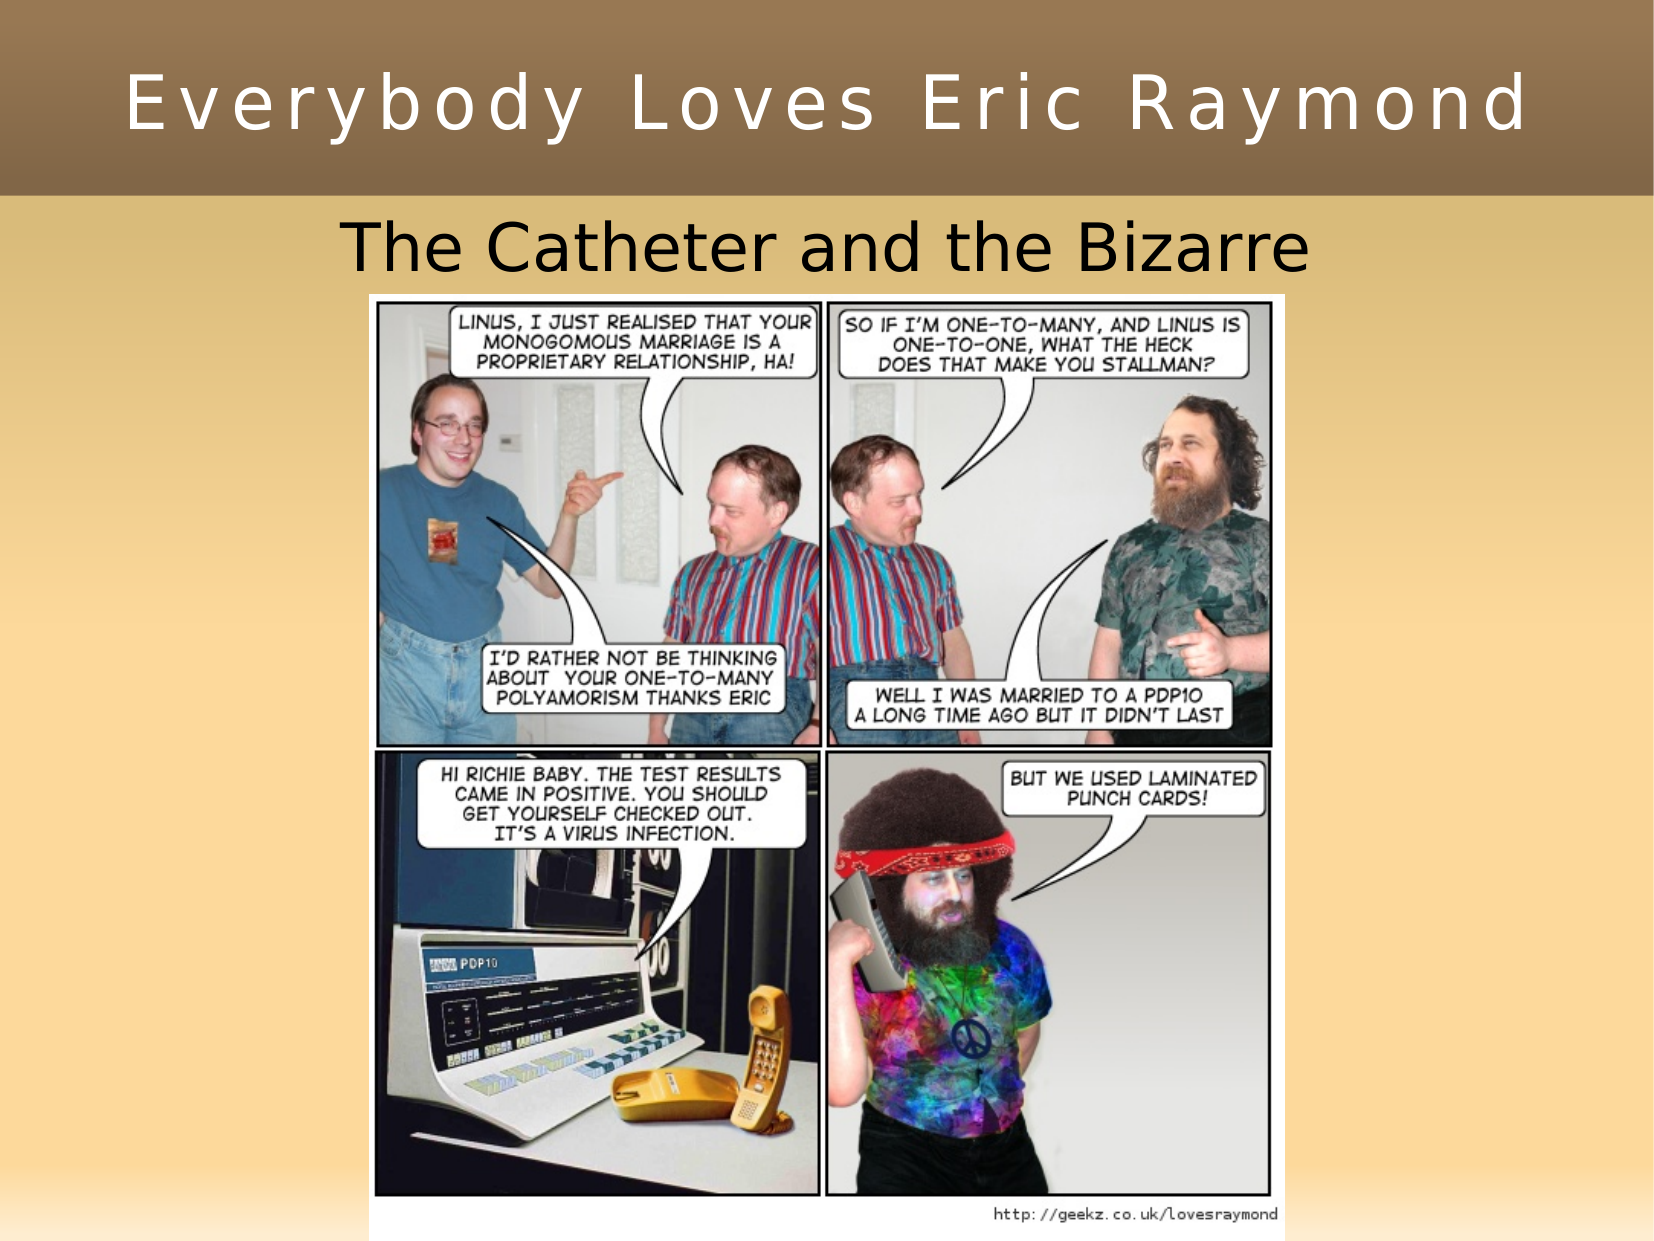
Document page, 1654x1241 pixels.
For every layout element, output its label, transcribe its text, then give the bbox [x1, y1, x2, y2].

title Everybody Loves Eric Raymond [59, 29, 1595, 178]
subtitle The Catheter and the Bizarre [82, 172, 1571, 325]
picture [0, 0, 1654, 1241]
